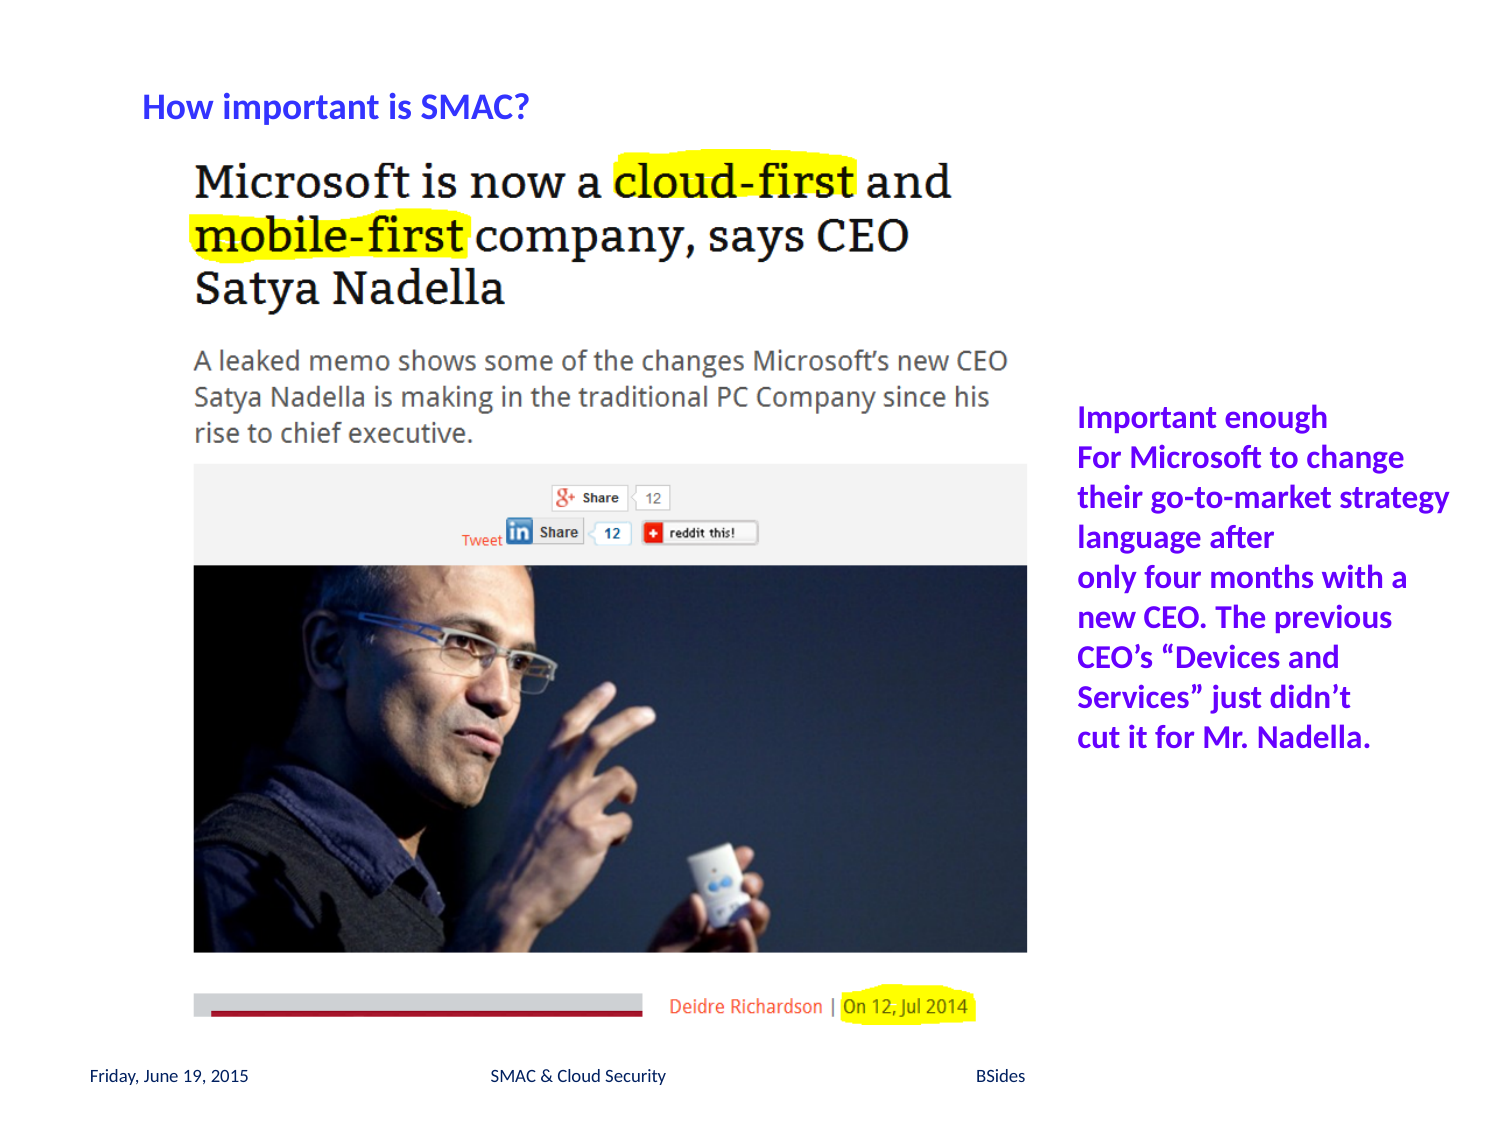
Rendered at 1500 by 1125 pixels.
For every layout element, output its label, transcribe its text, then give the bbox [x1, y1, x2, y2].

text_box Friday, June 19, 2015 SMAC & Cloud Security BSides [74, 1042, 1395, 1103]
text_box Important enough For Microsoft to change their go-to-market strategy language after only four months with a new CEO. The previous CEO’s “Devices and Services” just didn’t cut it for Mr. Nadella. [1062, 388, 1487, 813]
text_box How important is SMAC? [59, 62, 625, 139]
picture [174, 149, 1033, 1025]
